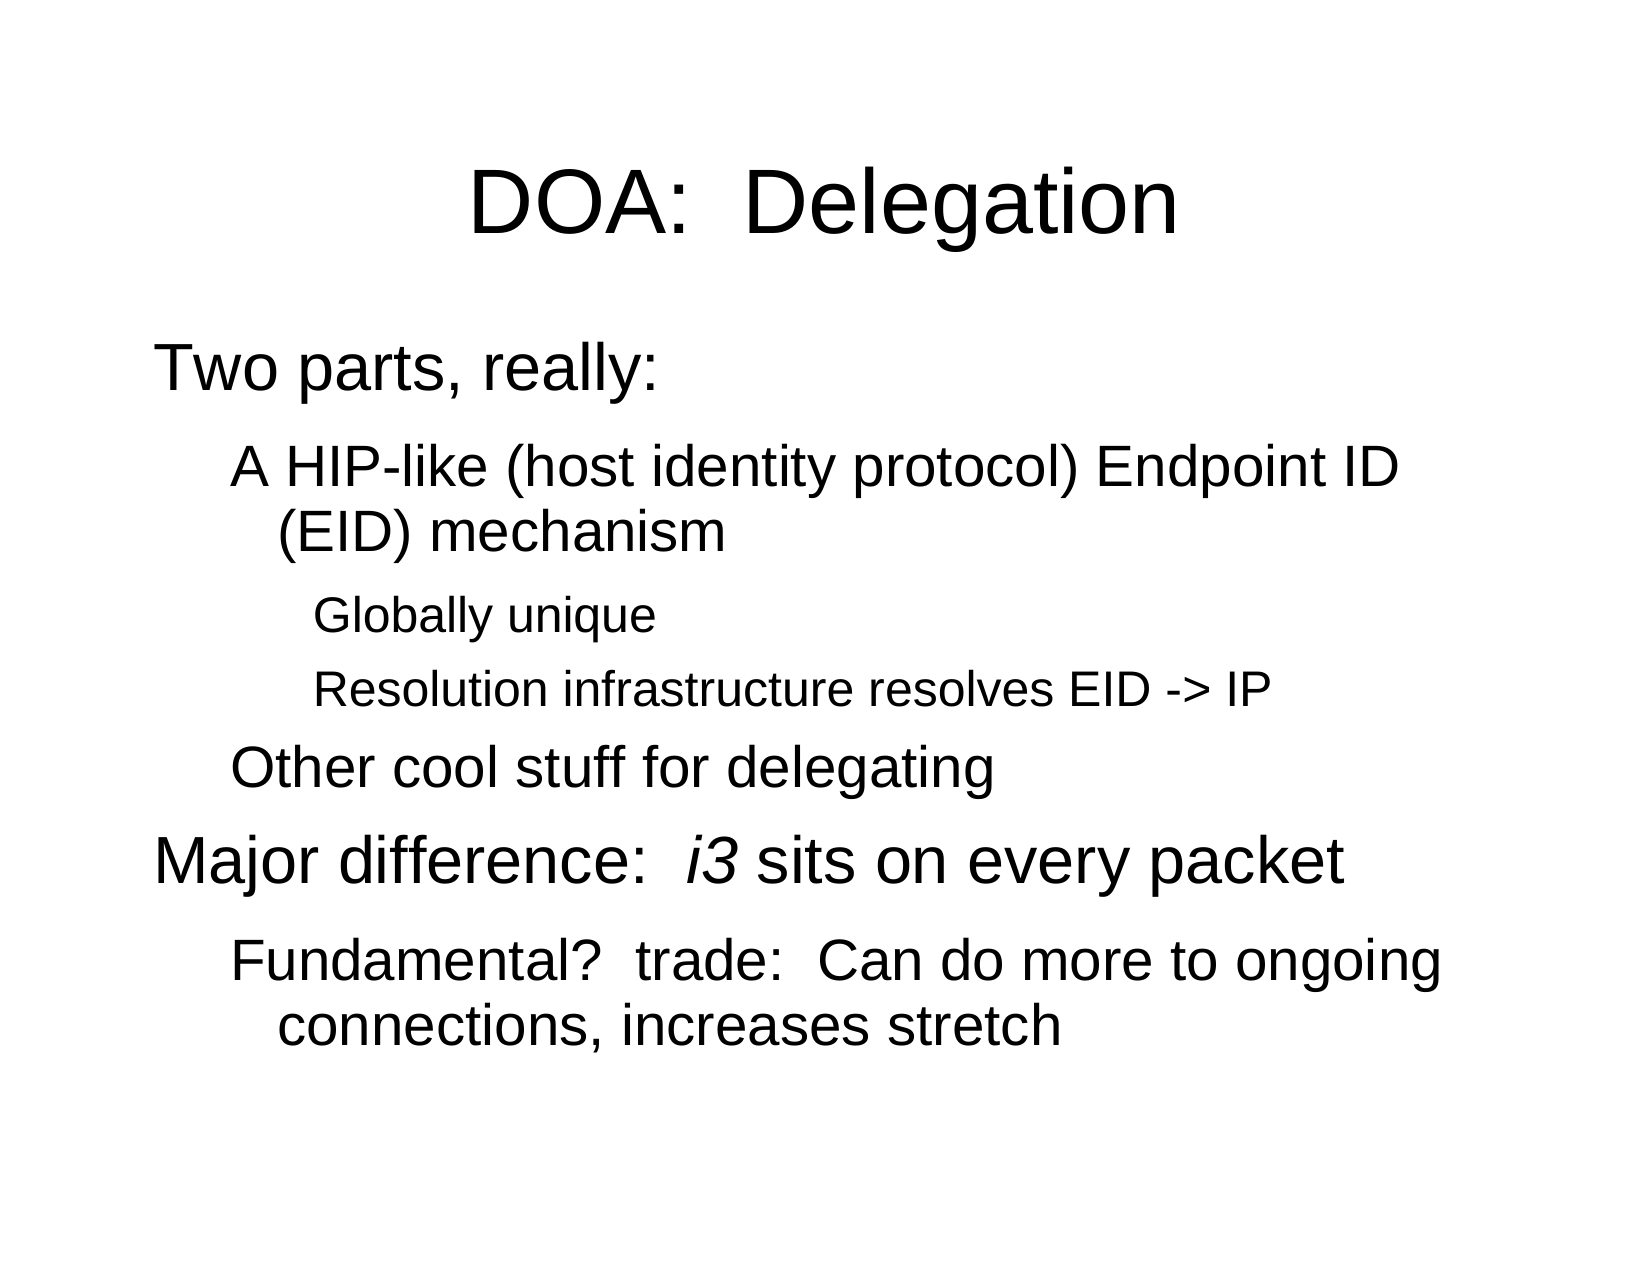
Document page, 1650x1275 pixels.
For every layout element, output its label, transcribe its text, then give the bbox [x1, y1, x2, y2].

title DOA: Delegation [135, 112, 1515, 291]
list Two parts, really: A HIP-like (host identity protocol) Endpoint ID (EID) mechanism Globally unique Resolution infrastructure resolves EID -> IP Other cool stuff for delegating Major difference: i3 sits on every packet Fundamental? trade: Can do more to ongoing connections, increases stretch [135, 329, 1515, 1125]
